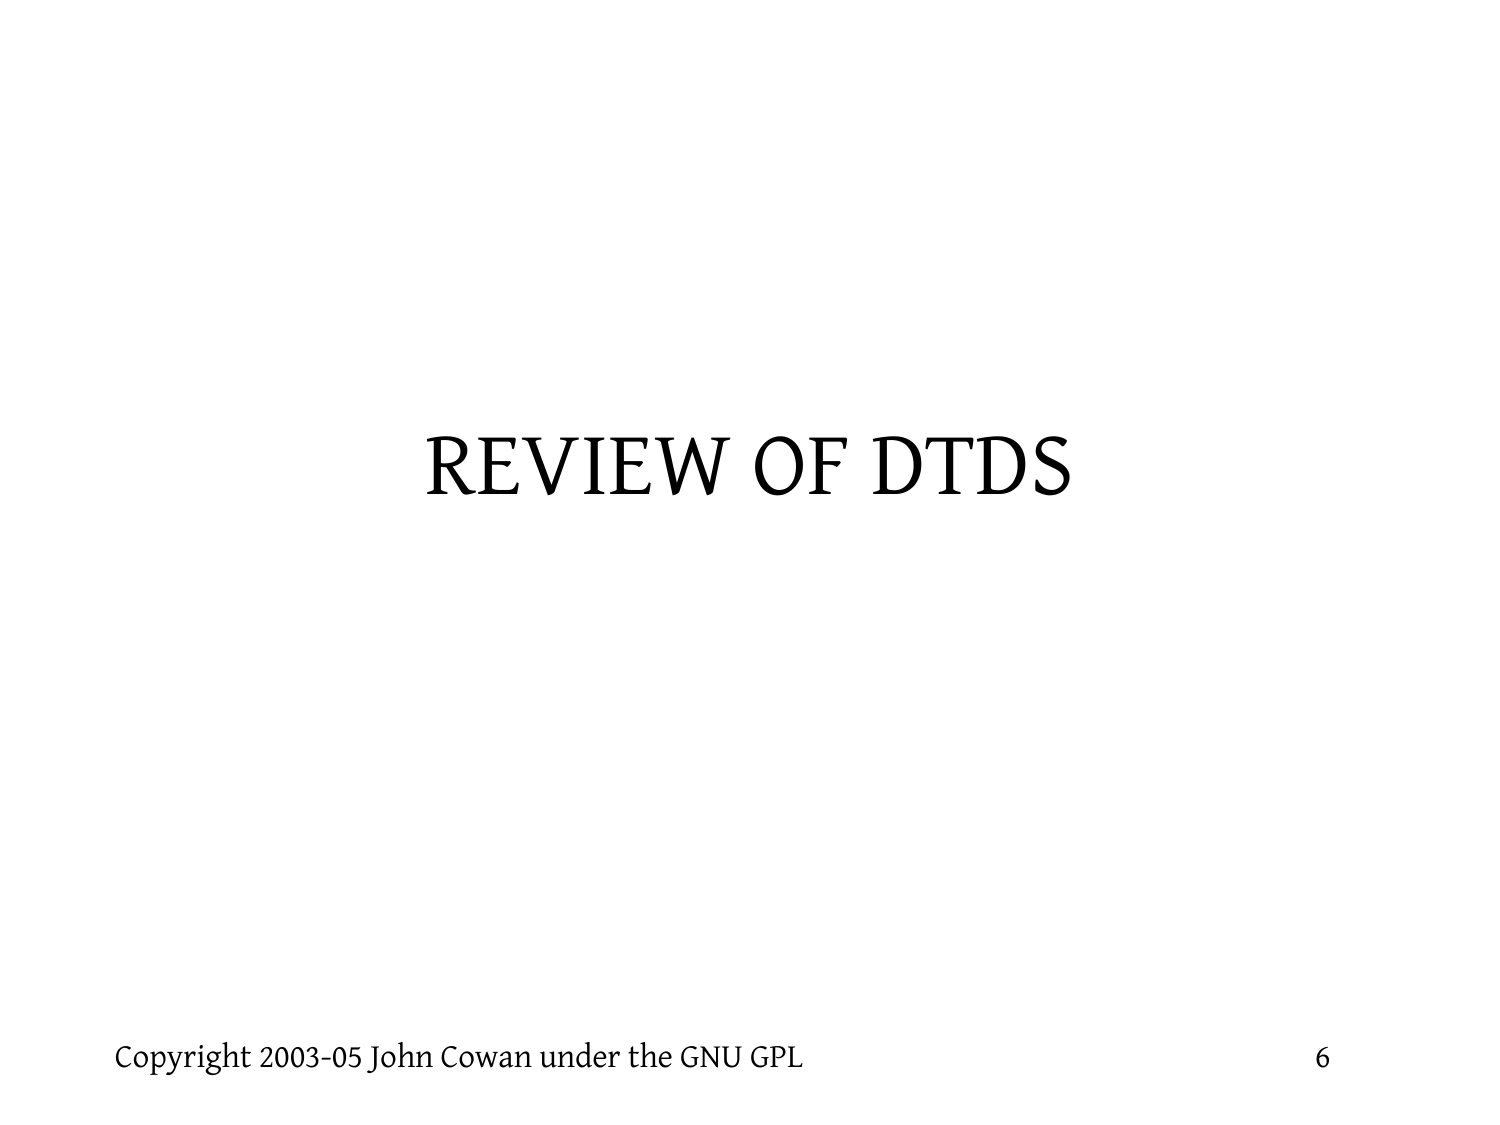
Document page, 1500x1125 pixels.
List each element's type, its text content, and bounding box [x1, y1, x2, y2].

title REVIEW OF DTDS [112, 375, 1388, 563]
